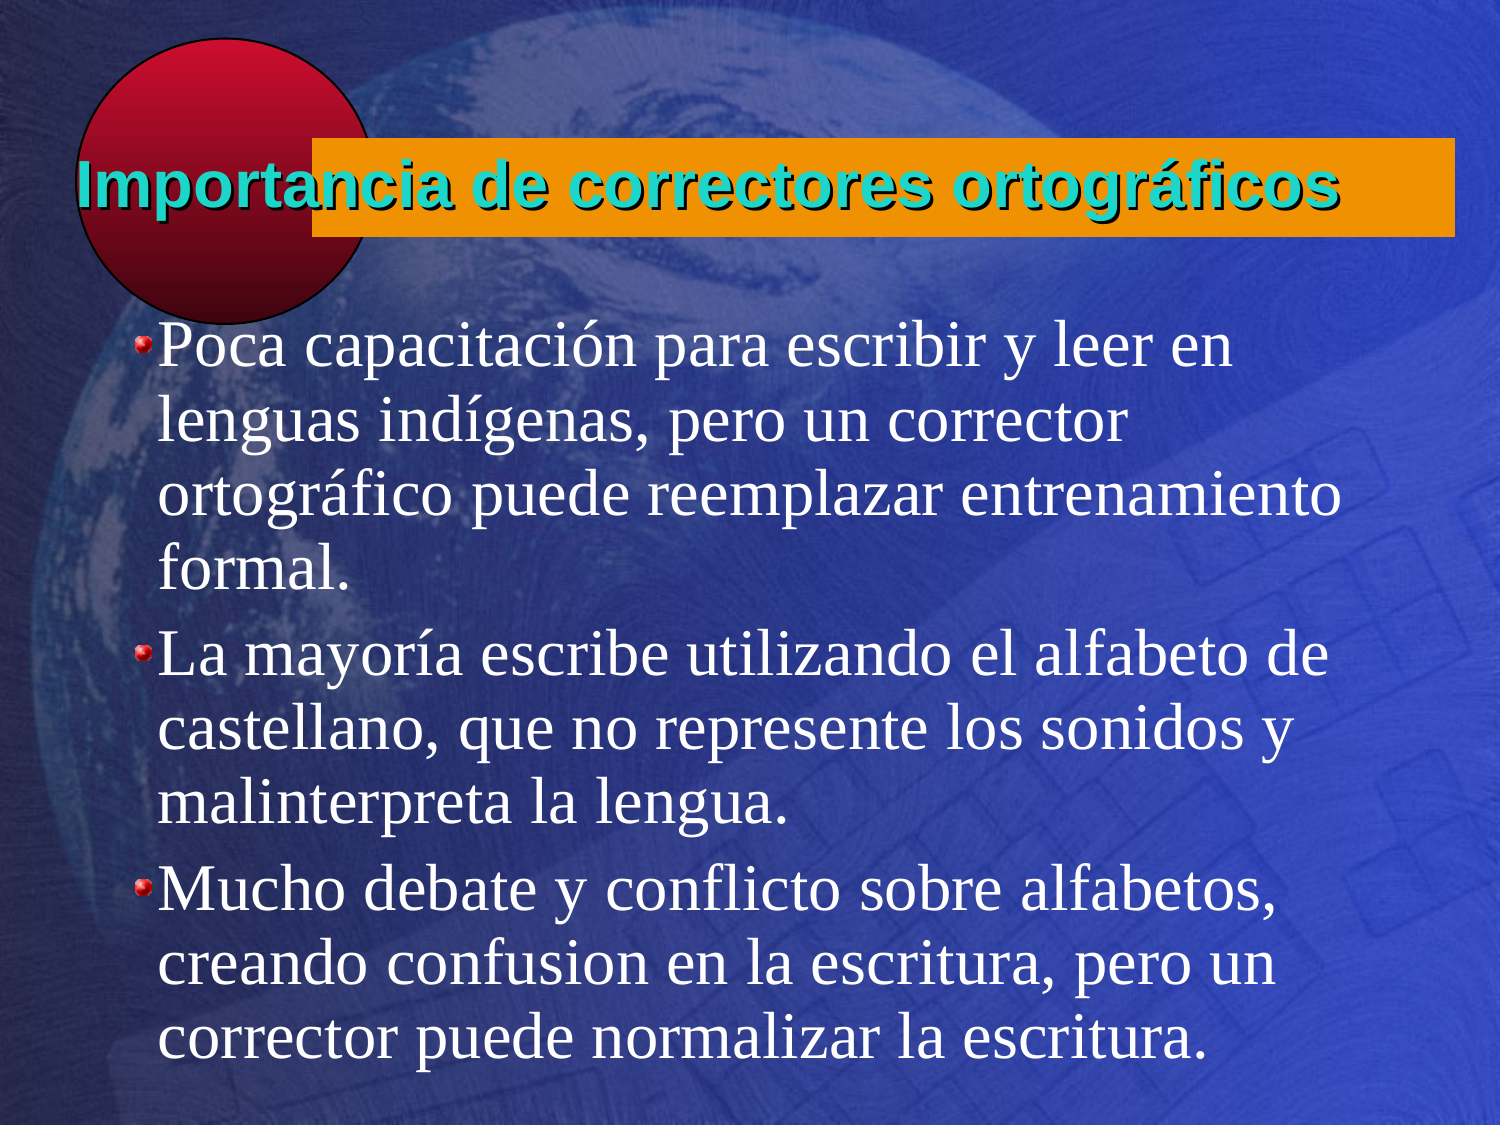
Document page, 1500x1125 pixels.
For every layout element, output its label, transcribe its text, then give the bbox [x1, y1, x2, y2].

picture [0, 0, 1500, 1125]
title Importancia de correctores ortográficos [75, 79, 1486, 296]
text_box Poca capacitación para escribir y leer en lenguas indígenas, pero un corrector ortográfico puede reemplazar entrenamiento formal. La mayoría escribe utilizando el alfabeto de castellano, que no represente los sonidos y malinterpreta la lengua. Mucho debate y conflicto sobre alfabetos, creando confusion en la escritura, pero un corrector puede normalizar la escritura. [120, 299, 1397, 1125]
